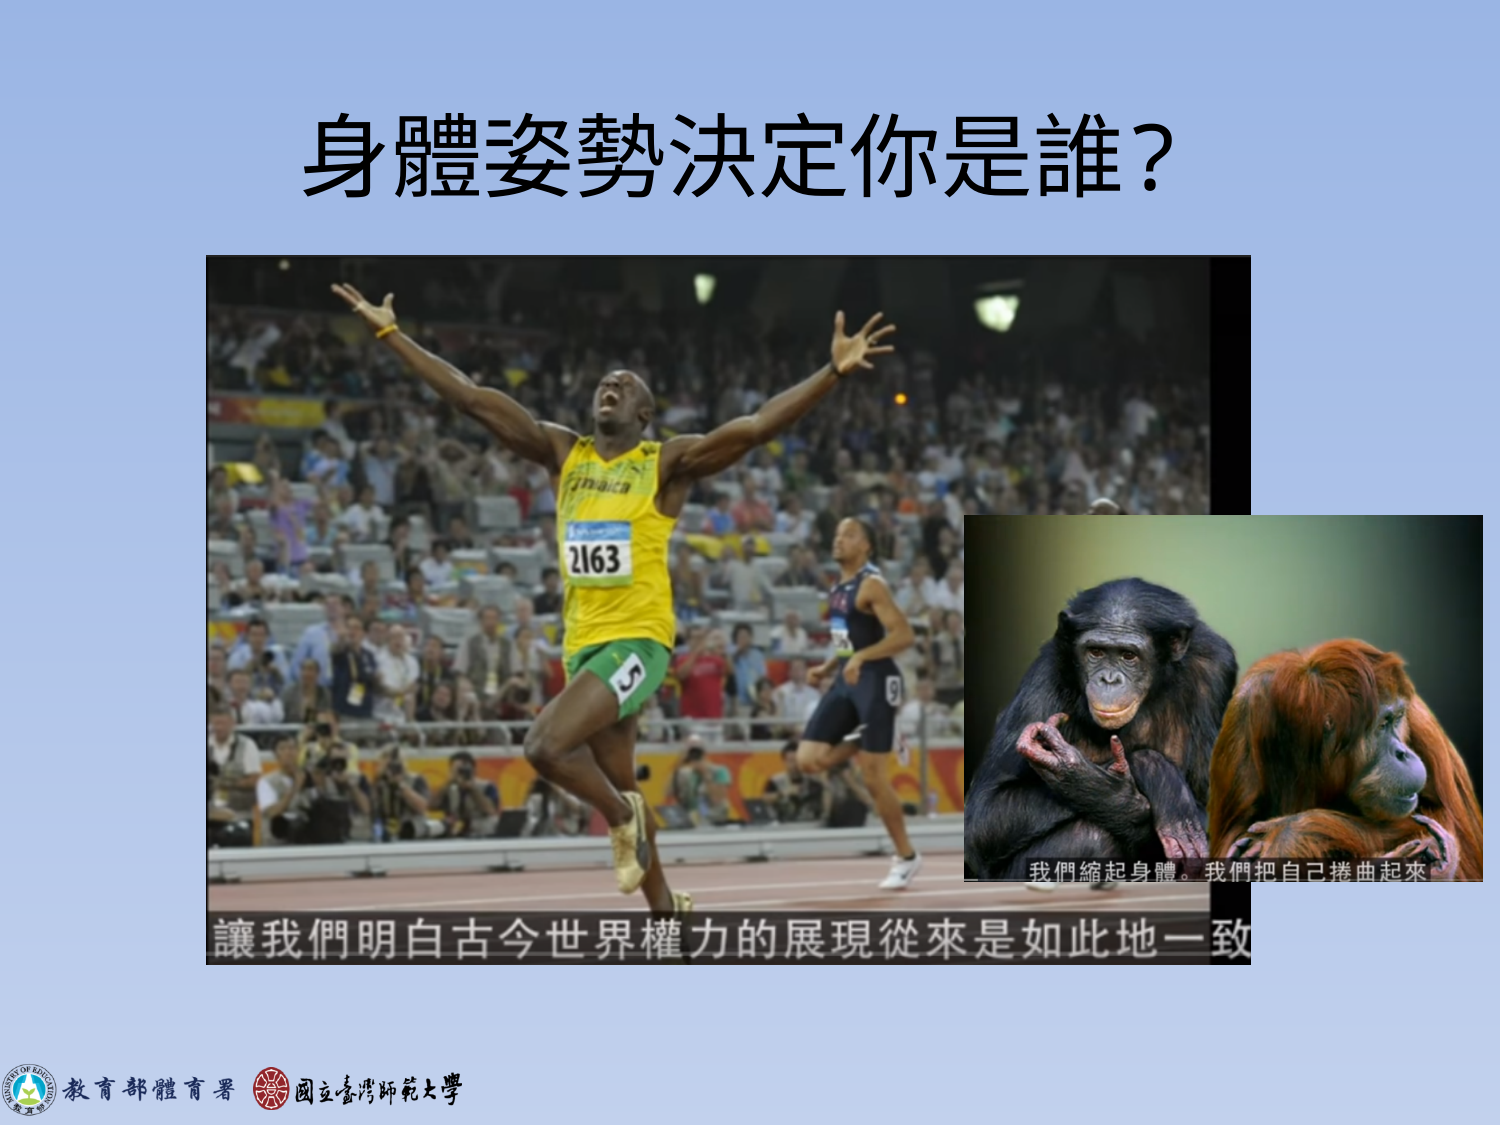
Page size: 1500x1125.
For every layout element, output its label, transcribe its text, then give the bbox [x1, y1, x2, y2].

picture [206, 255, 1483, 965]
title 身體姿勢決定你是誰? [64, 78, 1415, 254]
